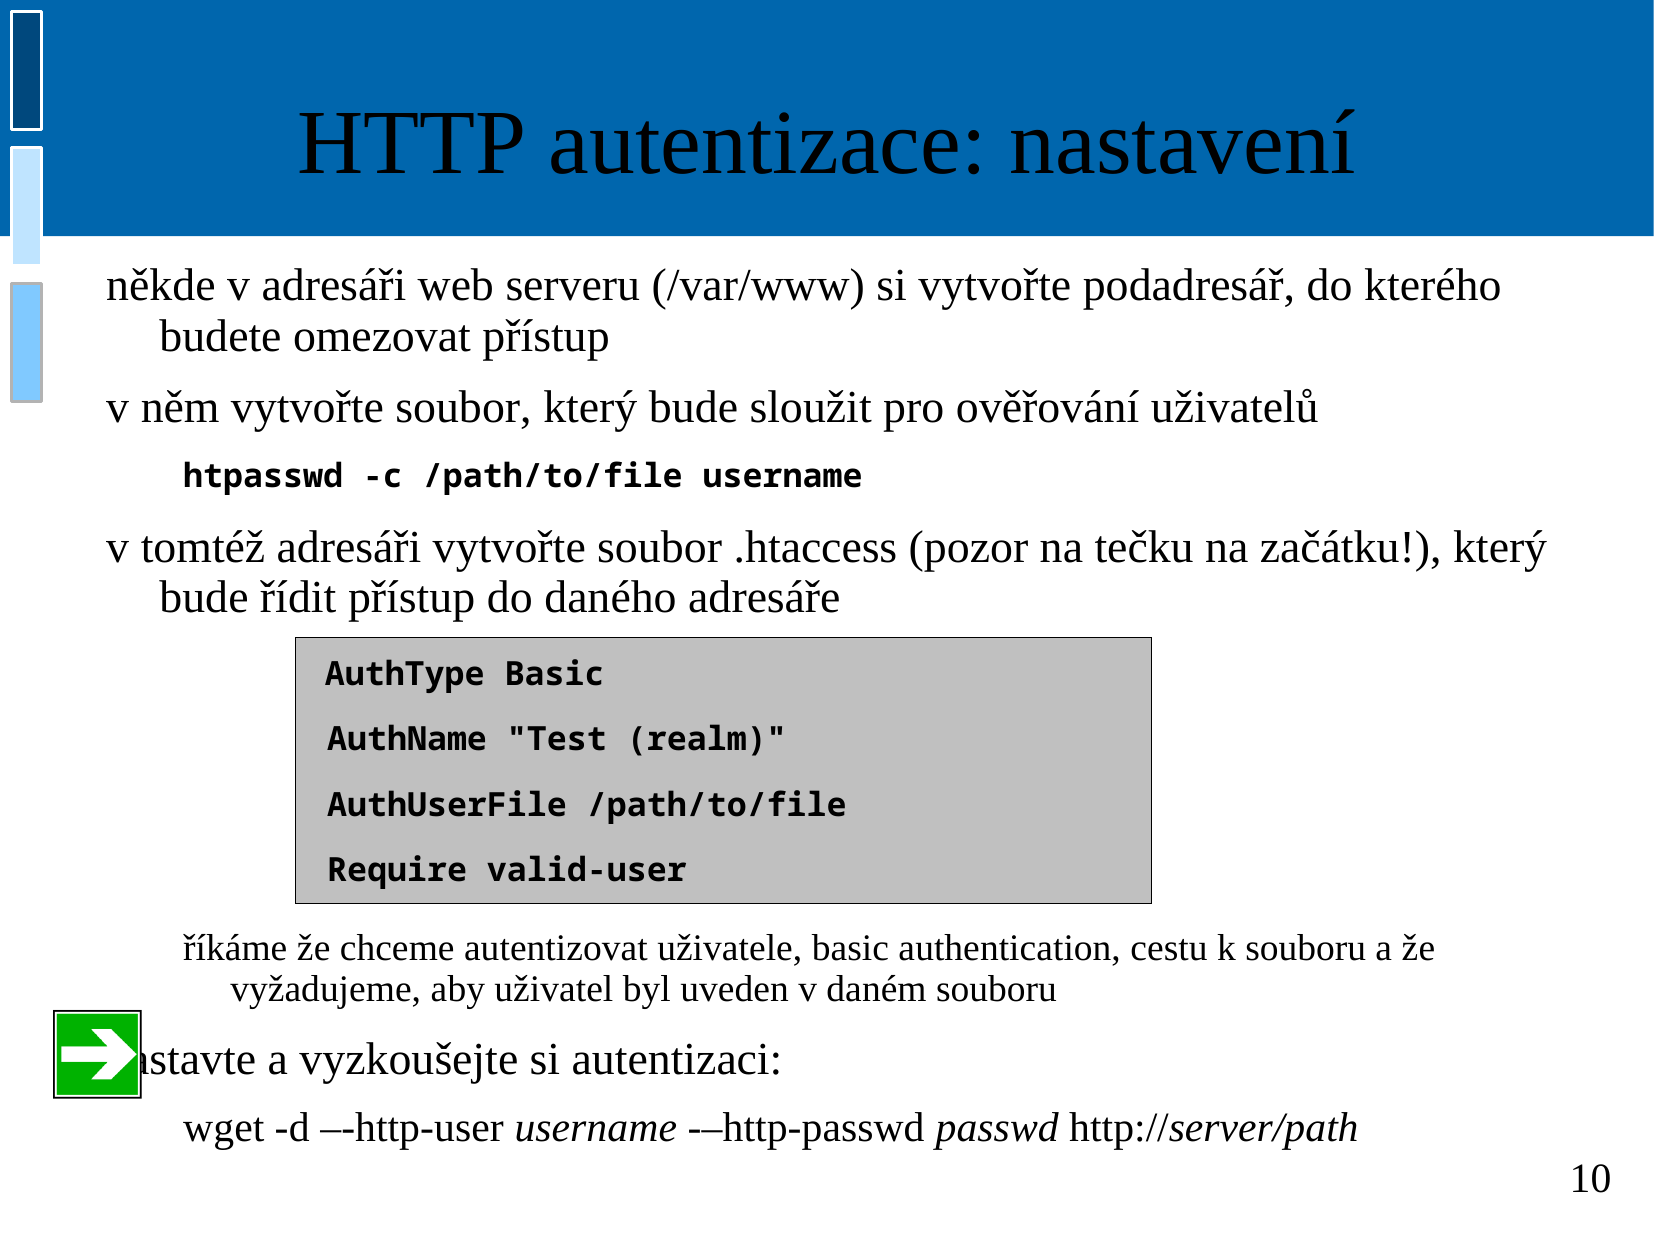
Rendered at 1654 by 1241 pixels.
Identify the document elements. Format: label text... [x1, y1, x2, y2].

title HTTP autentizace: nastavení [121, 49, 1534, 237]
picture [46, 1003, 148, 1105]
list někde v adresáři web serveru (/var/www) si vytvořte podadresář, do kterého budete omezovat přístup v něm vytvořte soubor, který bude sloužit pro ověřování uživatelů htpasswd -c /path/to/file username v tomtéž adresáři vytvořte soubor .htaccess (pozor na tečku na začátku!), který bude řídit přístup do daného adresáře říkáme že chceme autentizovat uživatele, basic authentication, cestu k souboru a že vyžadujeme, aby uživatel byl uveden v daném souboru nastavte a vyzkoušejte si autentizaci: wget -d –-http-user username -–http-passwd passwd http://server/path [88, 259, 1595, 1211]
list AuthType Basic AuthName "Test (realm)" AuthUserFile /path/to/file Require valid-user [295, 637, 1152, 897]
